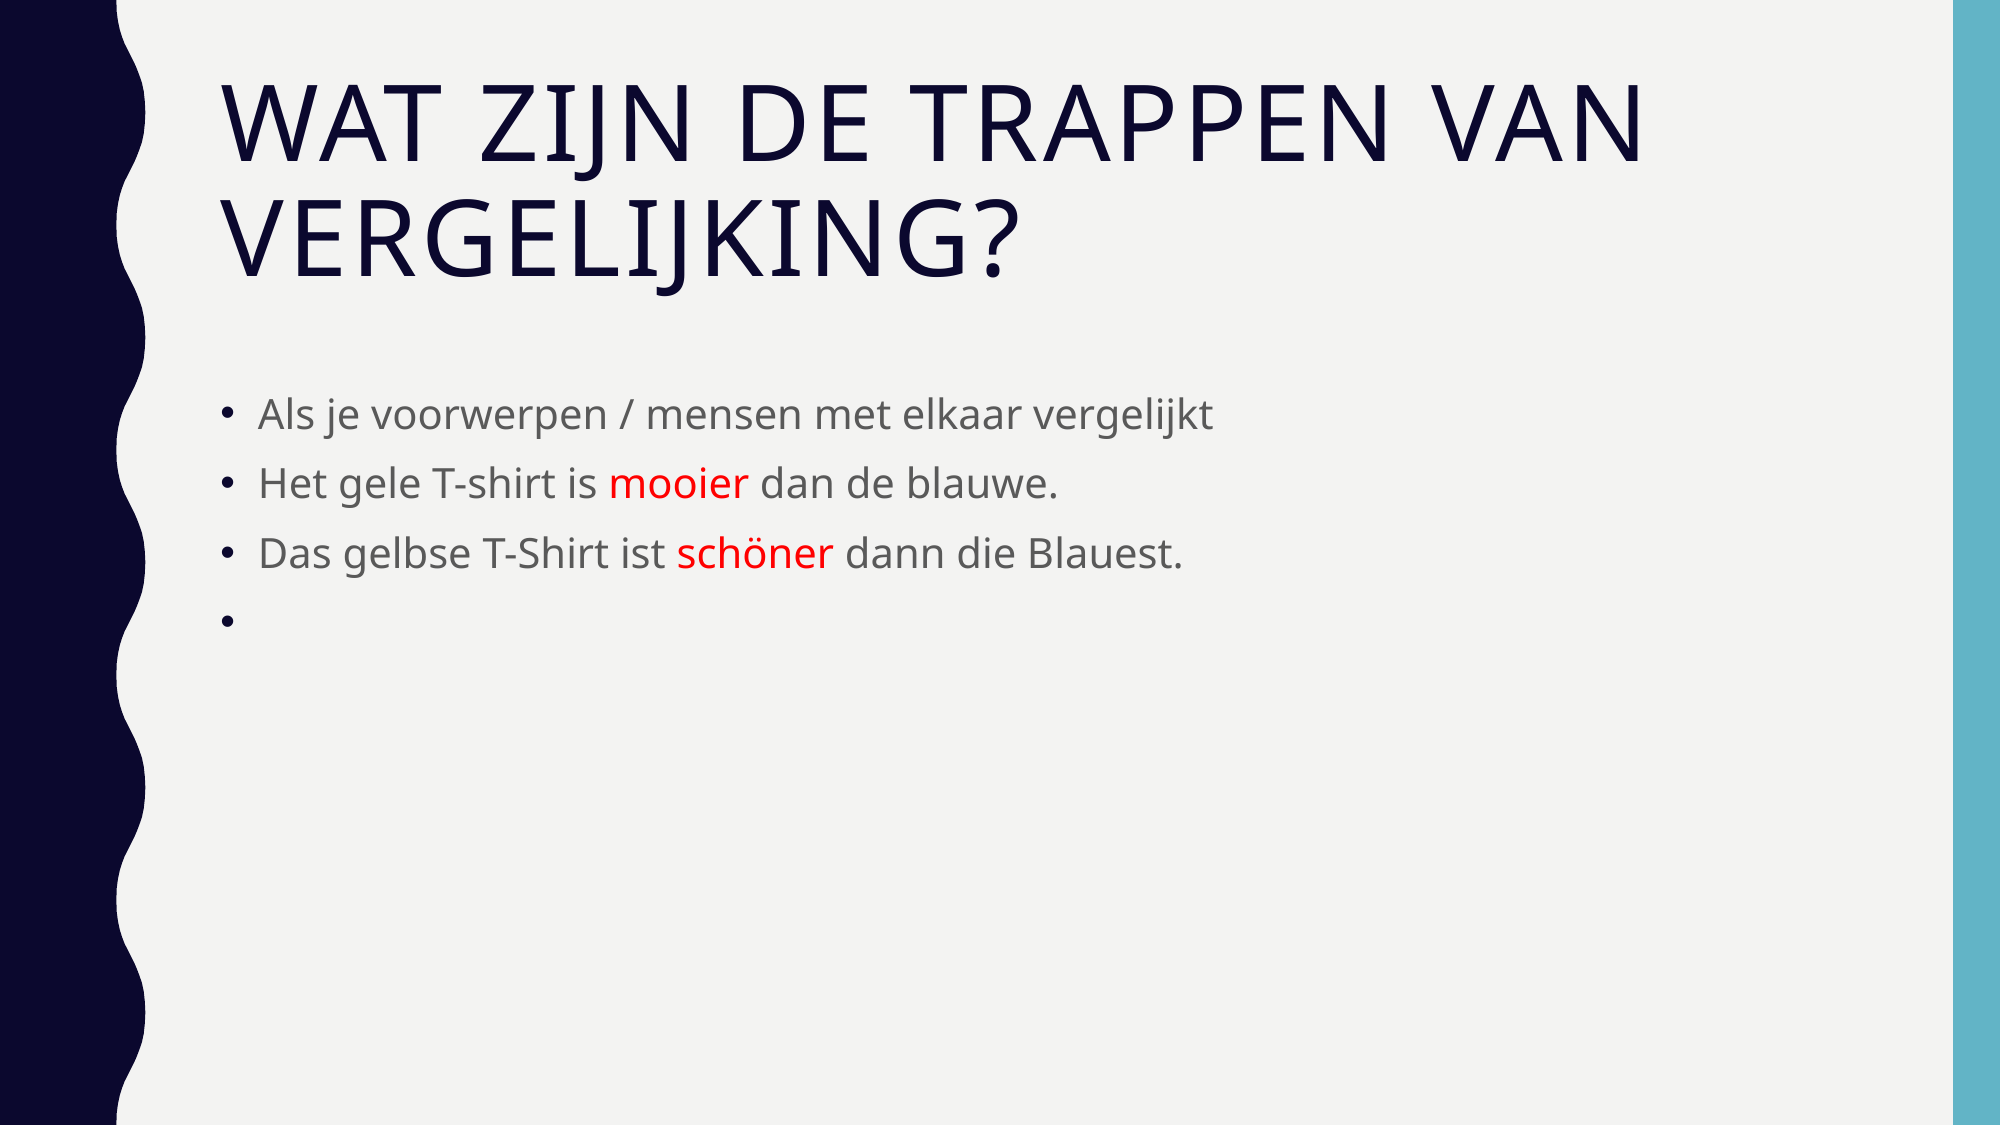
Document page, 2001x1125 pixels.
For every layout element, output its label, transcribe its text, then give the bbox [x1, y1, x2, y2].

list Als je voorwerpen / mensen met elkaar vergelijkt Het gele T-shirt is mooier dan de blauwe. Das gelbse T-Shirt ist schöner dann die Blauest. [205, 375, 1876, 965]
title Wat zijn de trappen van vergelijking? [205, 62, 1876, 308]
